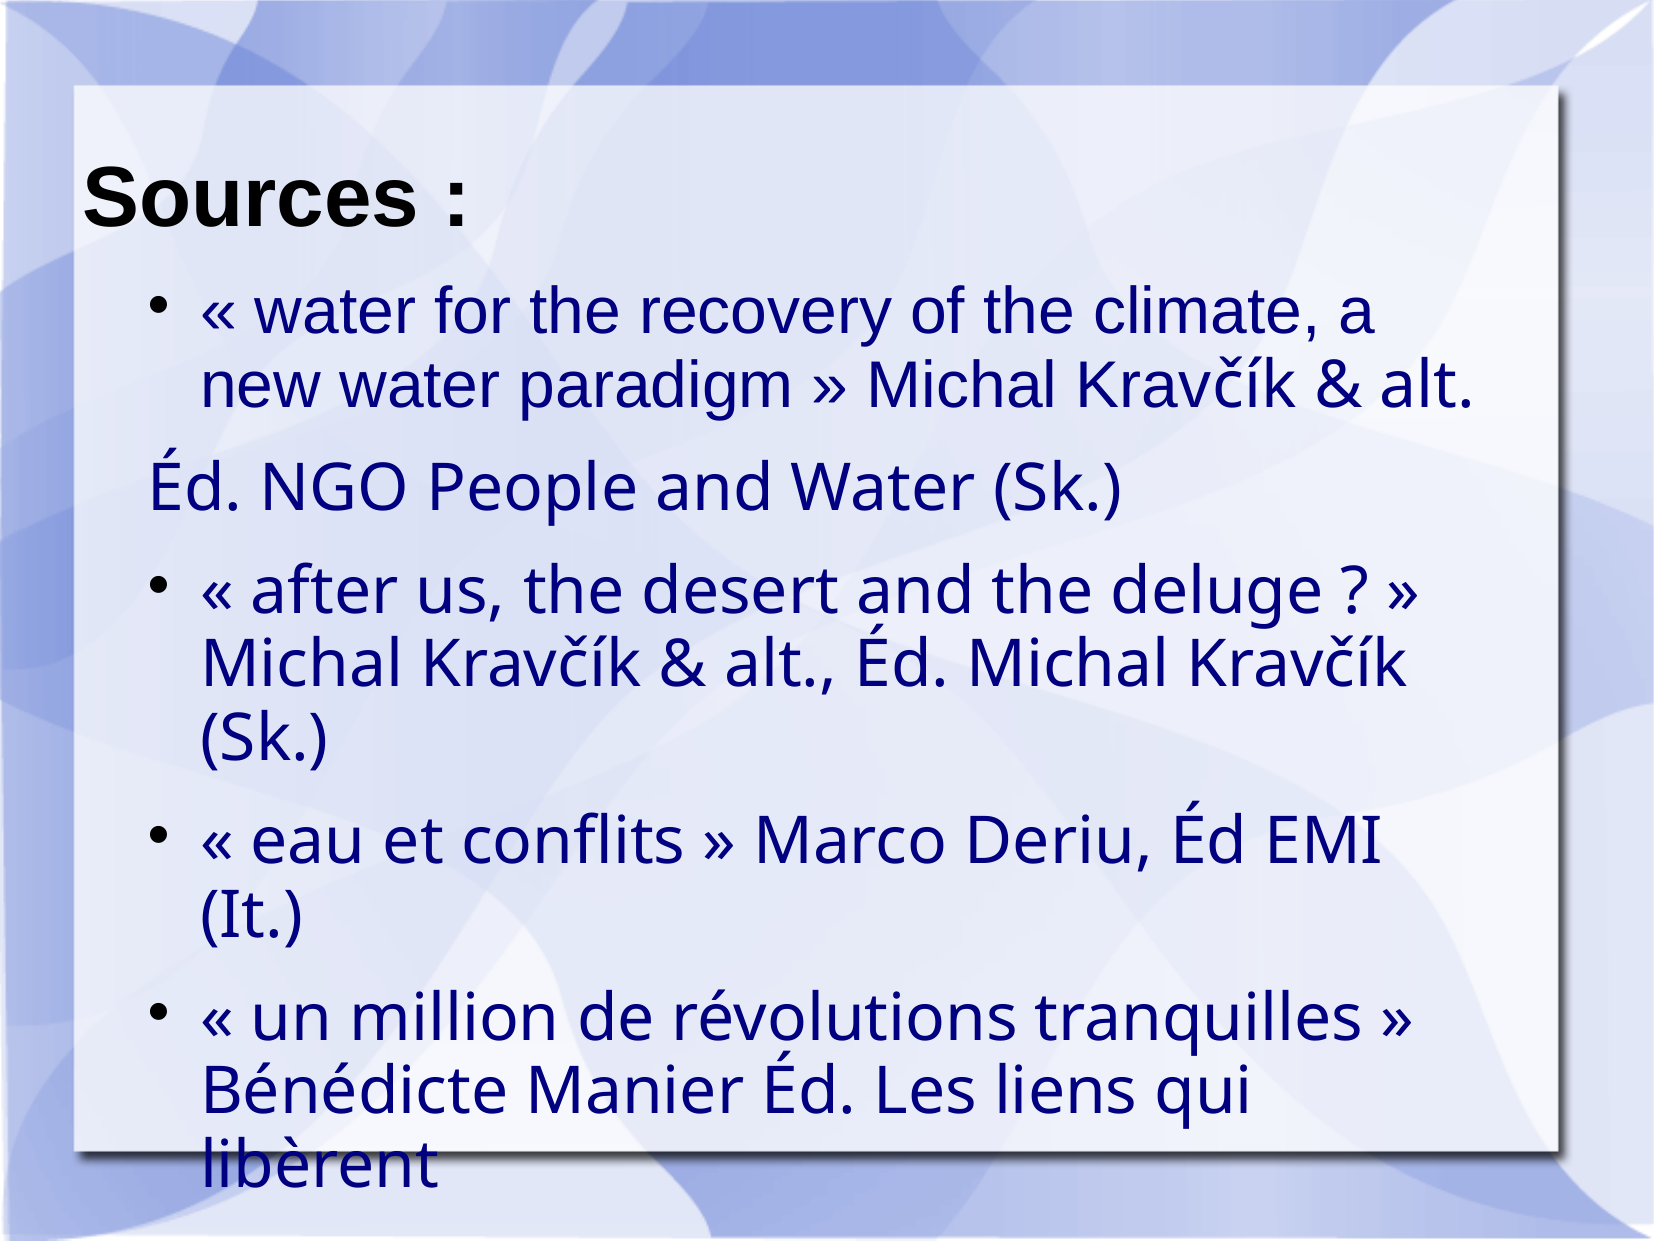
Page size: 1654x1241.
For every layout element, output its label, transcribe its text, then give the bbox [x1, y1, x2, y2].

list « water for the recovery of the climate, a new water paradigm » Michal Kravčík & alt. Éd. NGO People and Water (Sk.) « after us, the desert and the deluge ? » Michal Kravčík & alt., Éd. Michal Kravčík (Sk.) « eau et conflits » Marco Deriu, Éd EMI (It.) « un million de révolutions tranquilles » Bénédicte Manier Éd. Les liens qui libèrent [129, 270, 1489, 1134]
picture [0, 0, 1654, 1241]
title Sources : [82, 90, 1536, 298]
